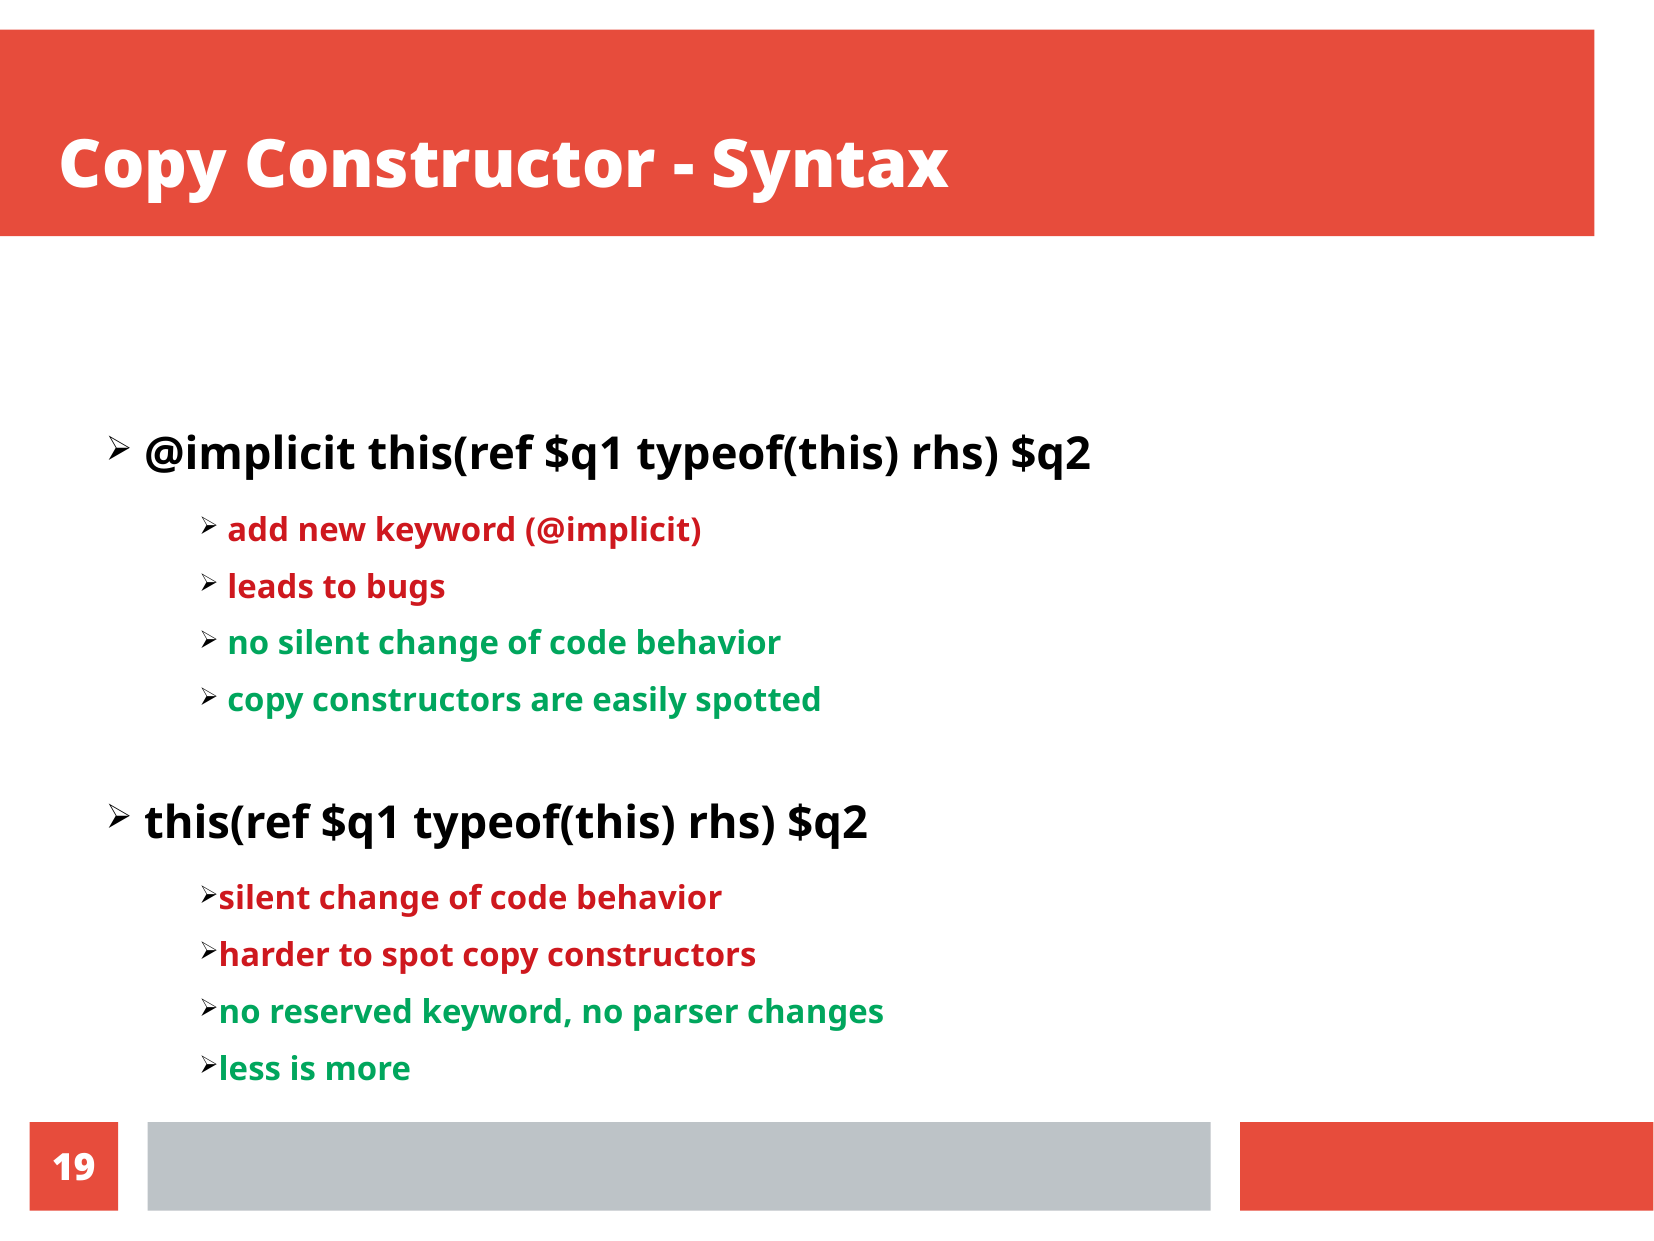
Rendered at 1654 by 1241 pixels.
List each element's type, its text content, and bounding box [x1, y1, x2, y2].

title Copy Constructor - Syntax [59, 59, 1595, 207]
list @implicit this(ref $q1 typeof(this) rhs) $q2 add new keyword (@implicit) leads to bugs no silent change of code behavior copy constructors are easily spotted this(ref $q1 typeof(this) rhs) $q2 silent change of code behavior harder to spot copy constructors no reserved keyword, no parser changes less is more [59, 324, 1565, 1093]
